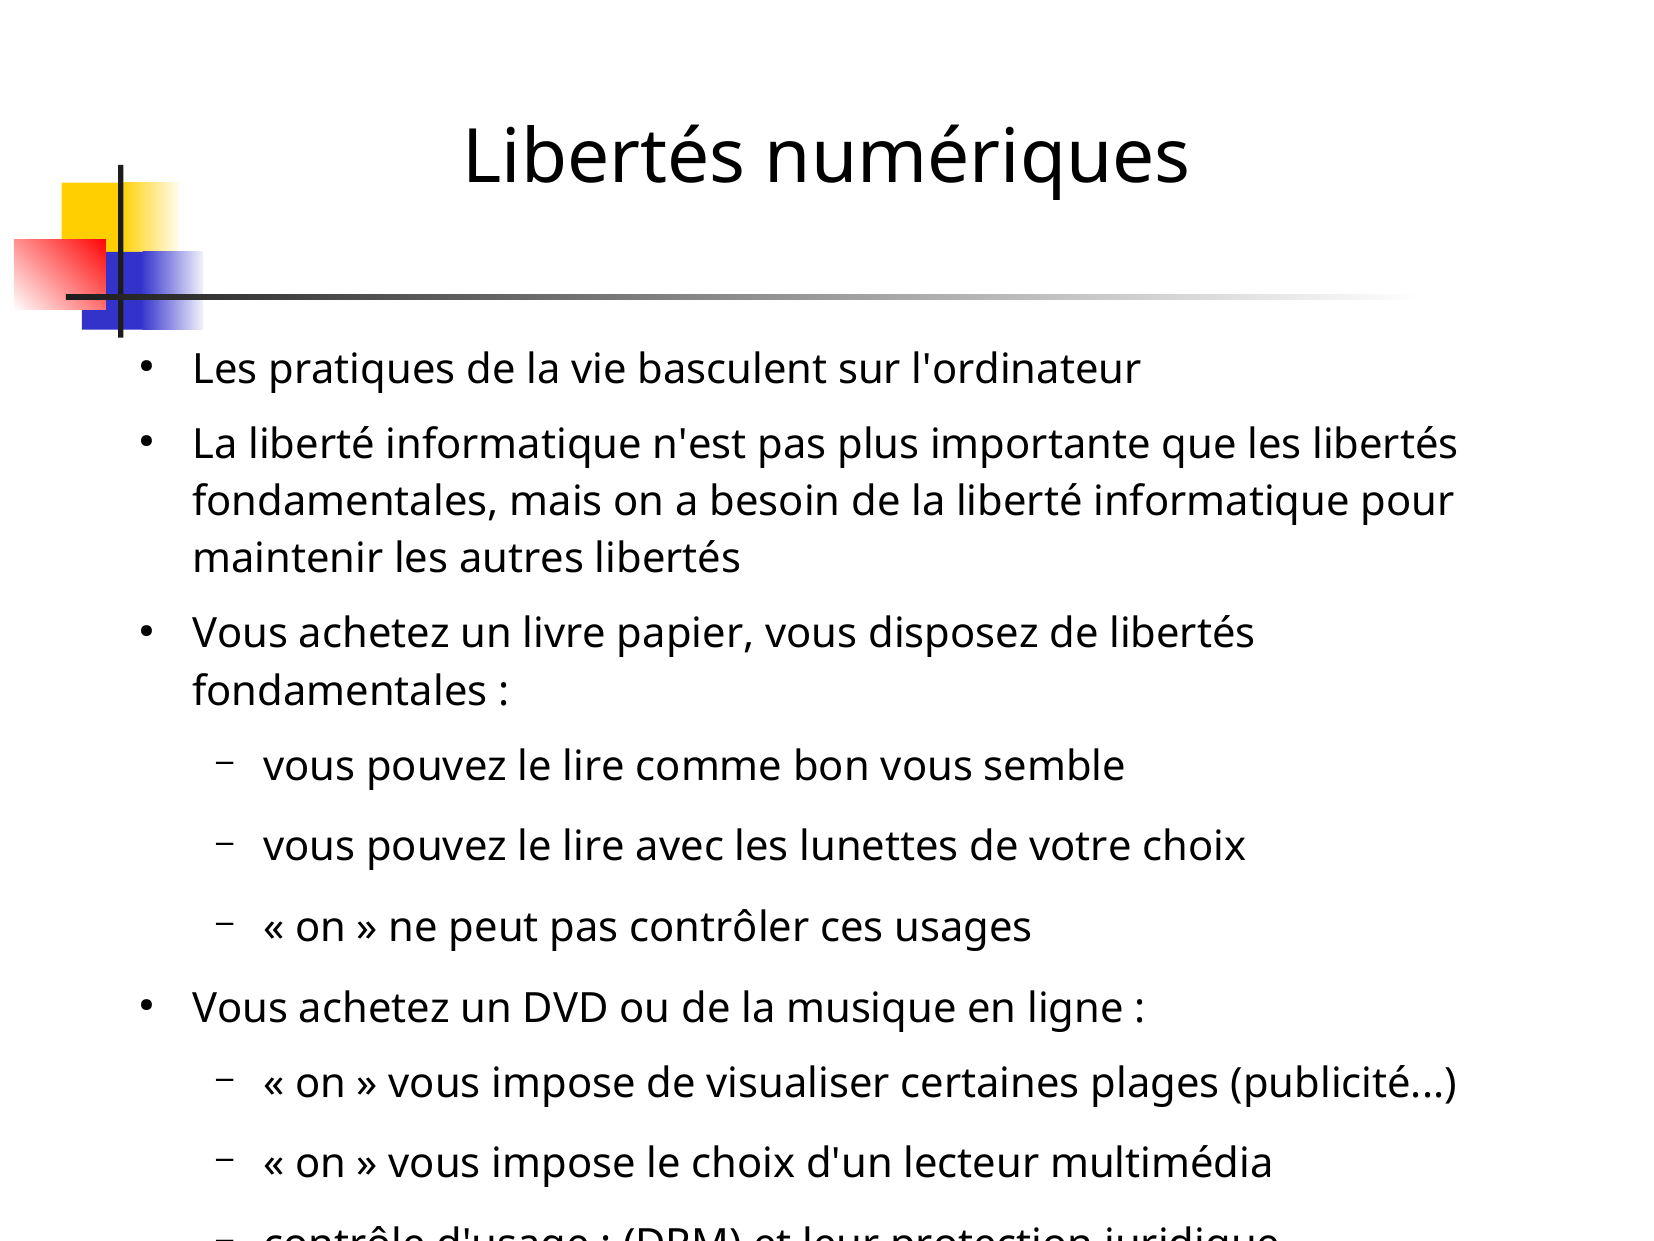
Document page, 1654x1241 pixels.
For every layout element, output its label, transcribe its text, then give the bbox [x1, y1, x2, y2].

list Les pratiques de la vie basculent sur l'ordinateur La liberté informatique n'est pas plus importante que les libertés fondamentales, mais on a besoin de la liberté informatique pour maintenir les autres libertés Vous achetez un livre papier, vous disposez de libertés fondamentales : vous pouvez le lire comme bon vous semble vous pouvez le lire avec les lunettes de votre choix « on » ne peut pas contrôler ces usages Vous achetez un DVD ou de la musique en ligne : « on » vous impose de visualiser certaines plages (publicité...) « on » vous impose le choix d'un lecteur multimédia contrôle d'usage : (DRM) et leur protection juridique [121, 338, 1534, 1241]
title Libertés numériques [82, 49, 1571, 257]
